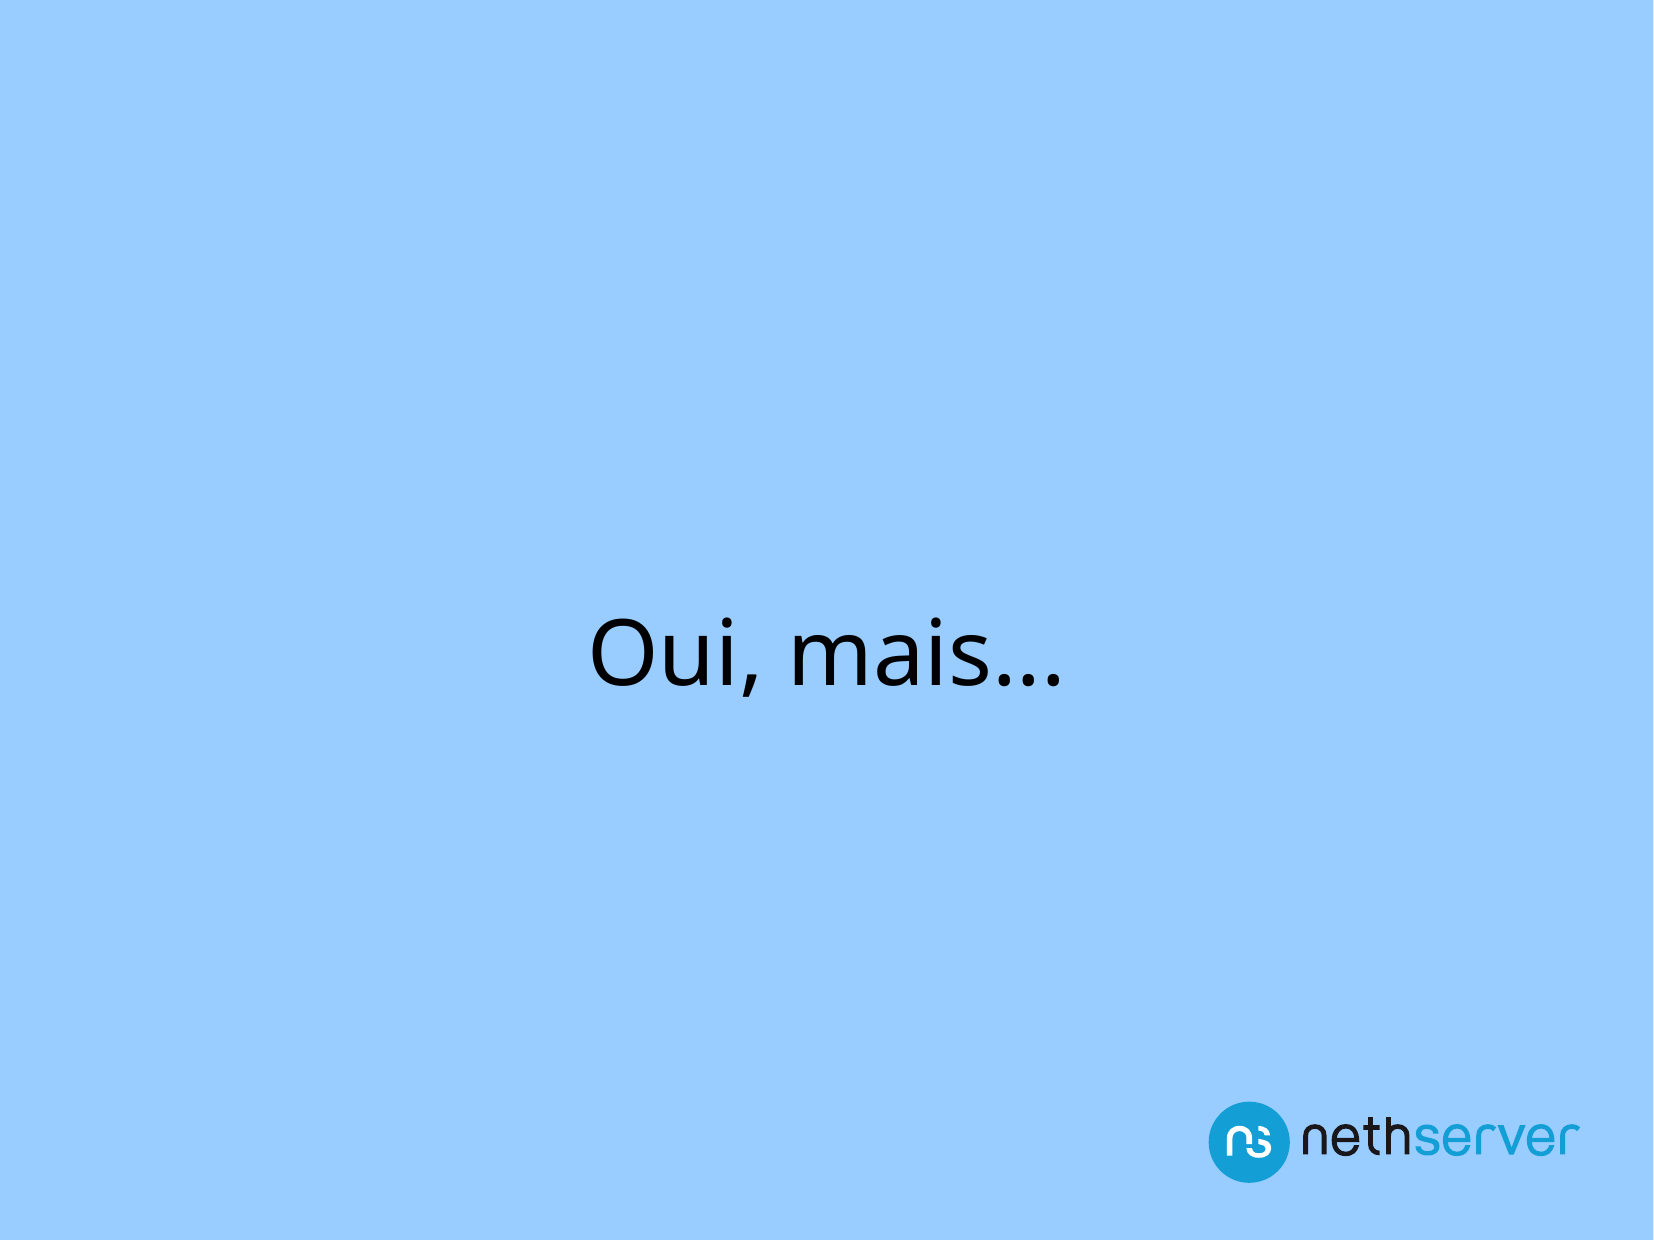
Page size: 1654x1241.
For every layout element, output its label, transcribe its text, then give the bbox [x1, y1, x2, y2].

subtitle Oui, mais... [82, 290, 1571, 1010]
picture [1015, 921, 1654, 1241]
